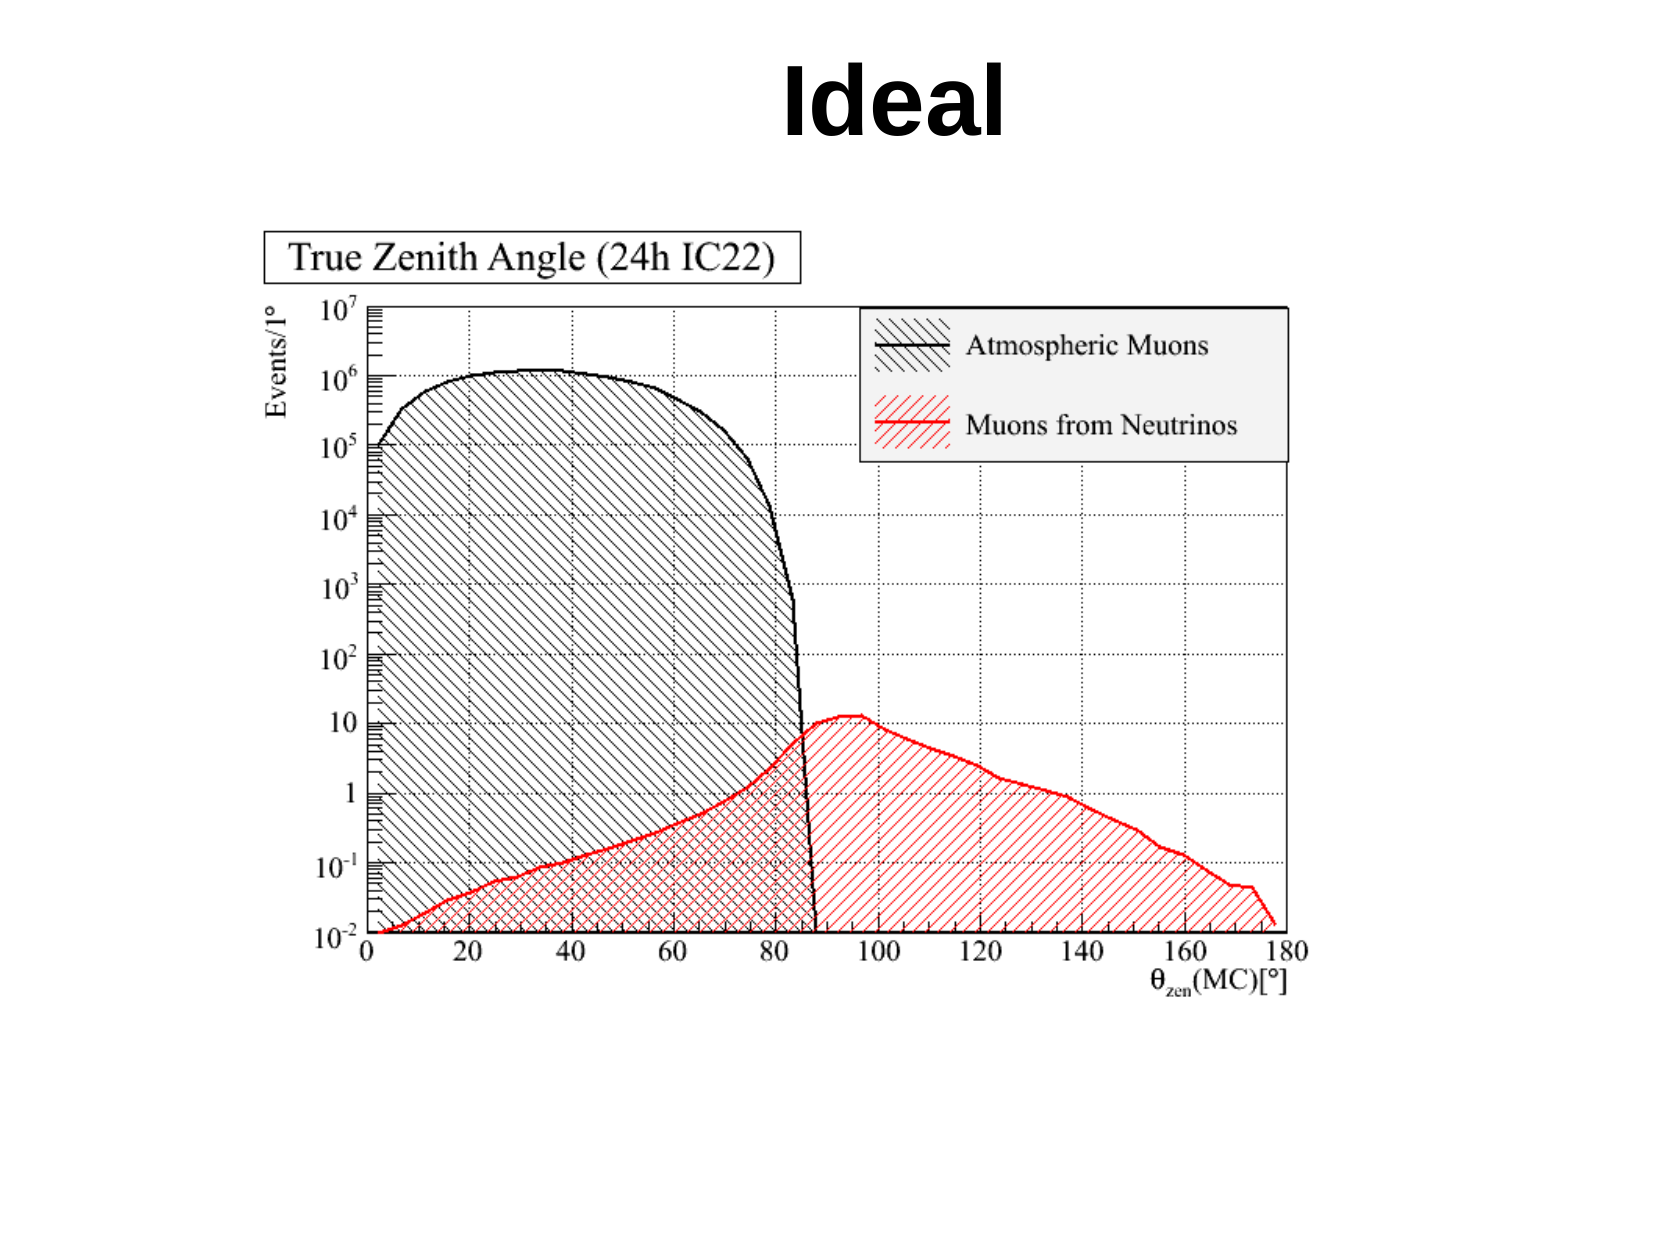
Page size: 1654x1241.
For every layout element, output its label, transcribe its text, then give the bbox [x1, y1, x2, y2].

text_box Ideal [766, 37, 1024, 204]
picture [253, 228, 1402, 1011]
